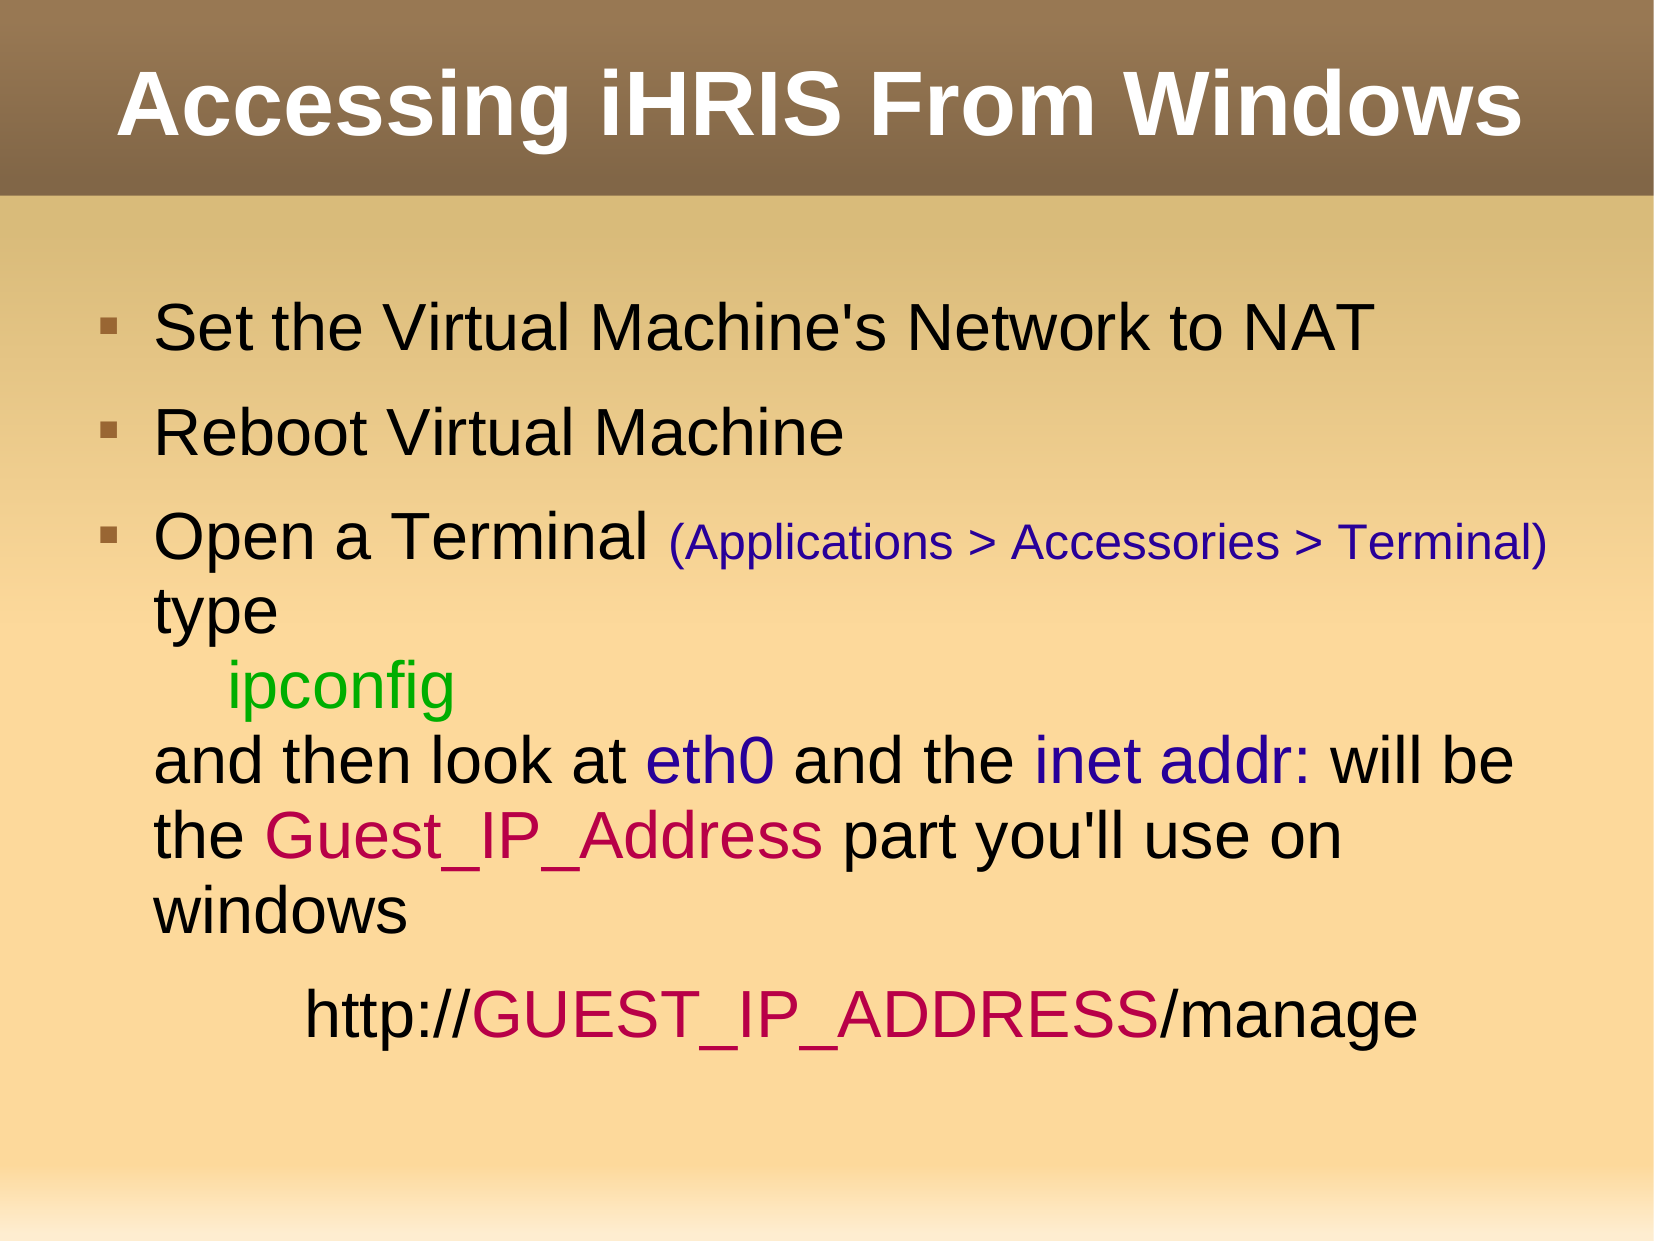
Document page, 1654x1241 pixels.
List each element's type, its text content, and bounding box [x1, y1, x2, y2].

title Accessing iHRIS From Windows [76, 7, 1565, 200]
picture [0, 0, 1654, 1241]
list Set the Virtual Machine's Network to NAT Reboot Virtual Machine Open a Terminal (Applications > Accessories > Terminal) type ipconfig and then look at eth0 and the inet addr: will be the Guest_IP_Address part you'll use on windows http://GUEST_IP_ADDRESS/manage [82, 290, 1571, 1157]
